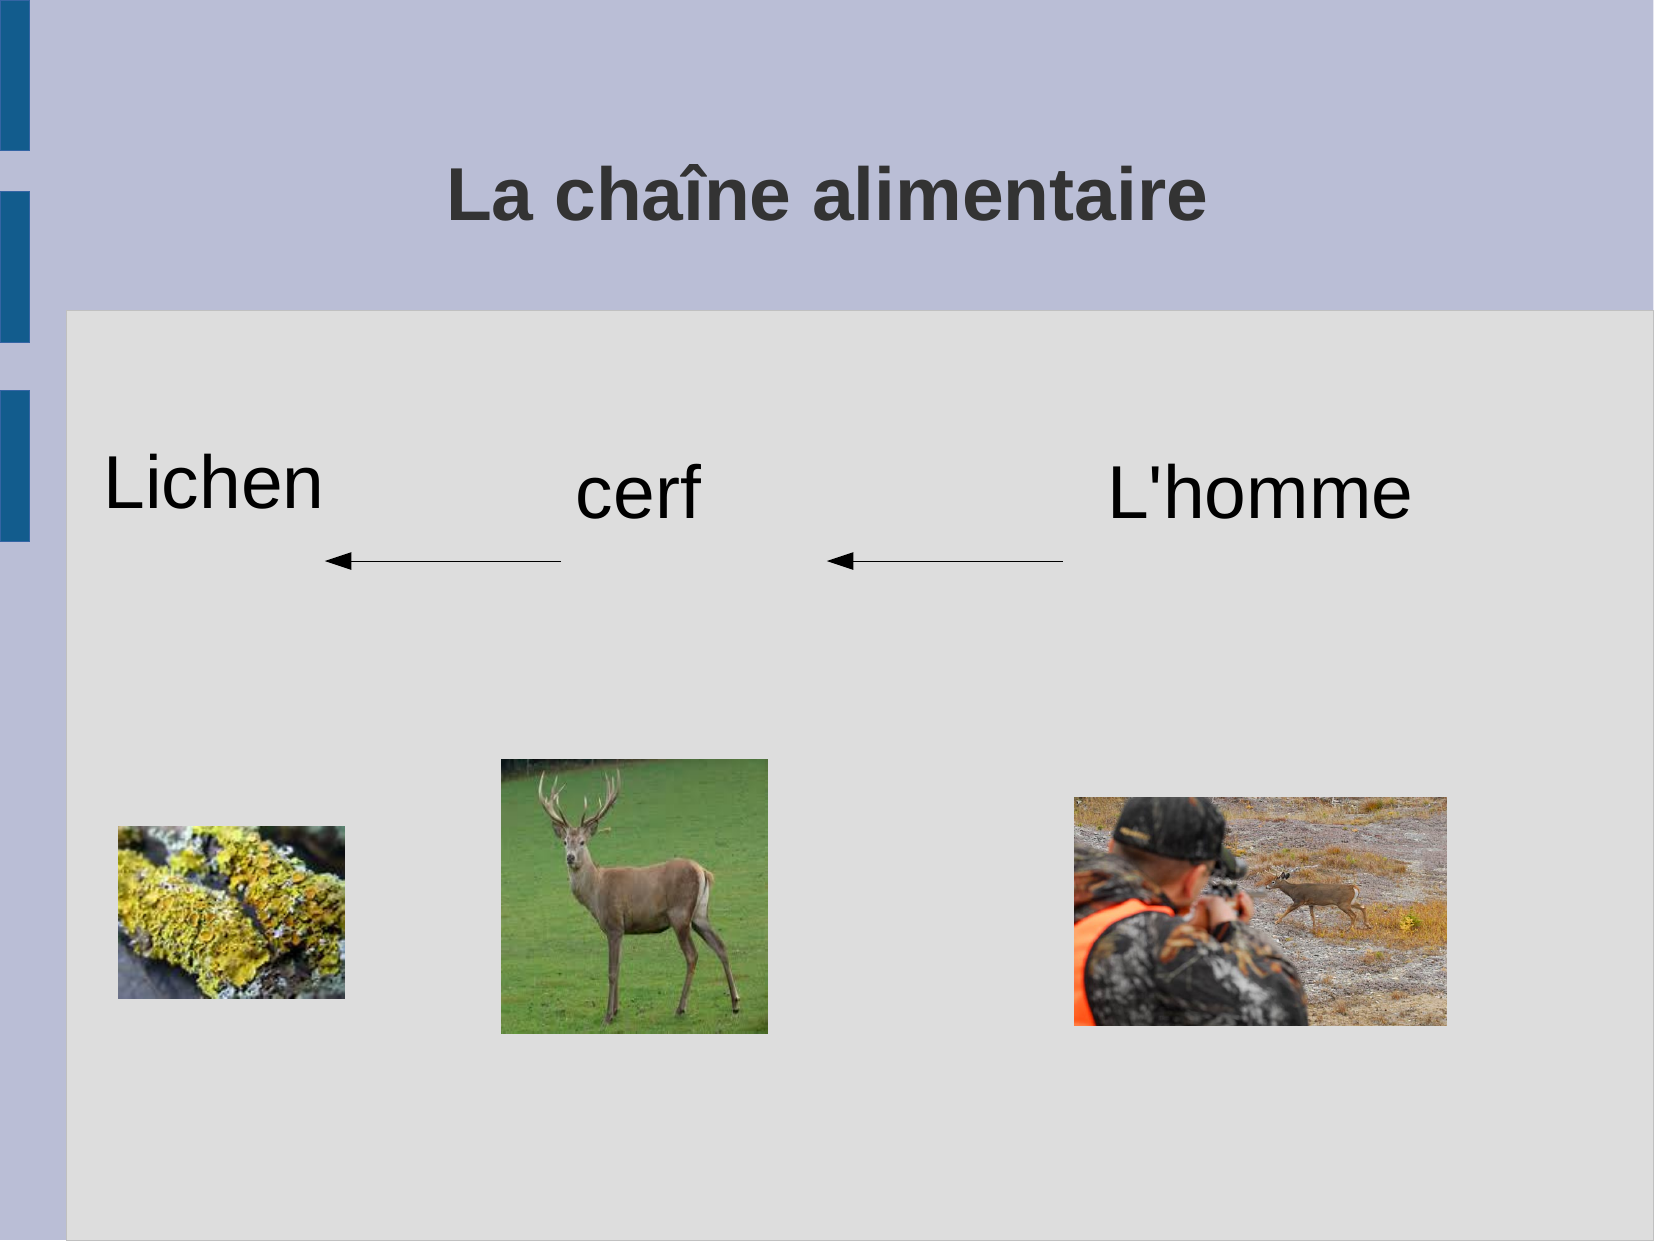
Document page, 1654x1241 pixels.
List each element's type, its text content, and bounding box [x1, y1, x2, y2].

title La chaîne alimentaire [121, 98, 1534, 291]
text_box Lichen [88, 432, 355, 532]
picture [1074, 797, 1447, 1026]
picture [118, 826, 345, 999]
text_box cerf [561, 442, 827, 542]
text_box L'homme [1092, 442, 1506, 542]
picture [501, 759, 768, 1034]
